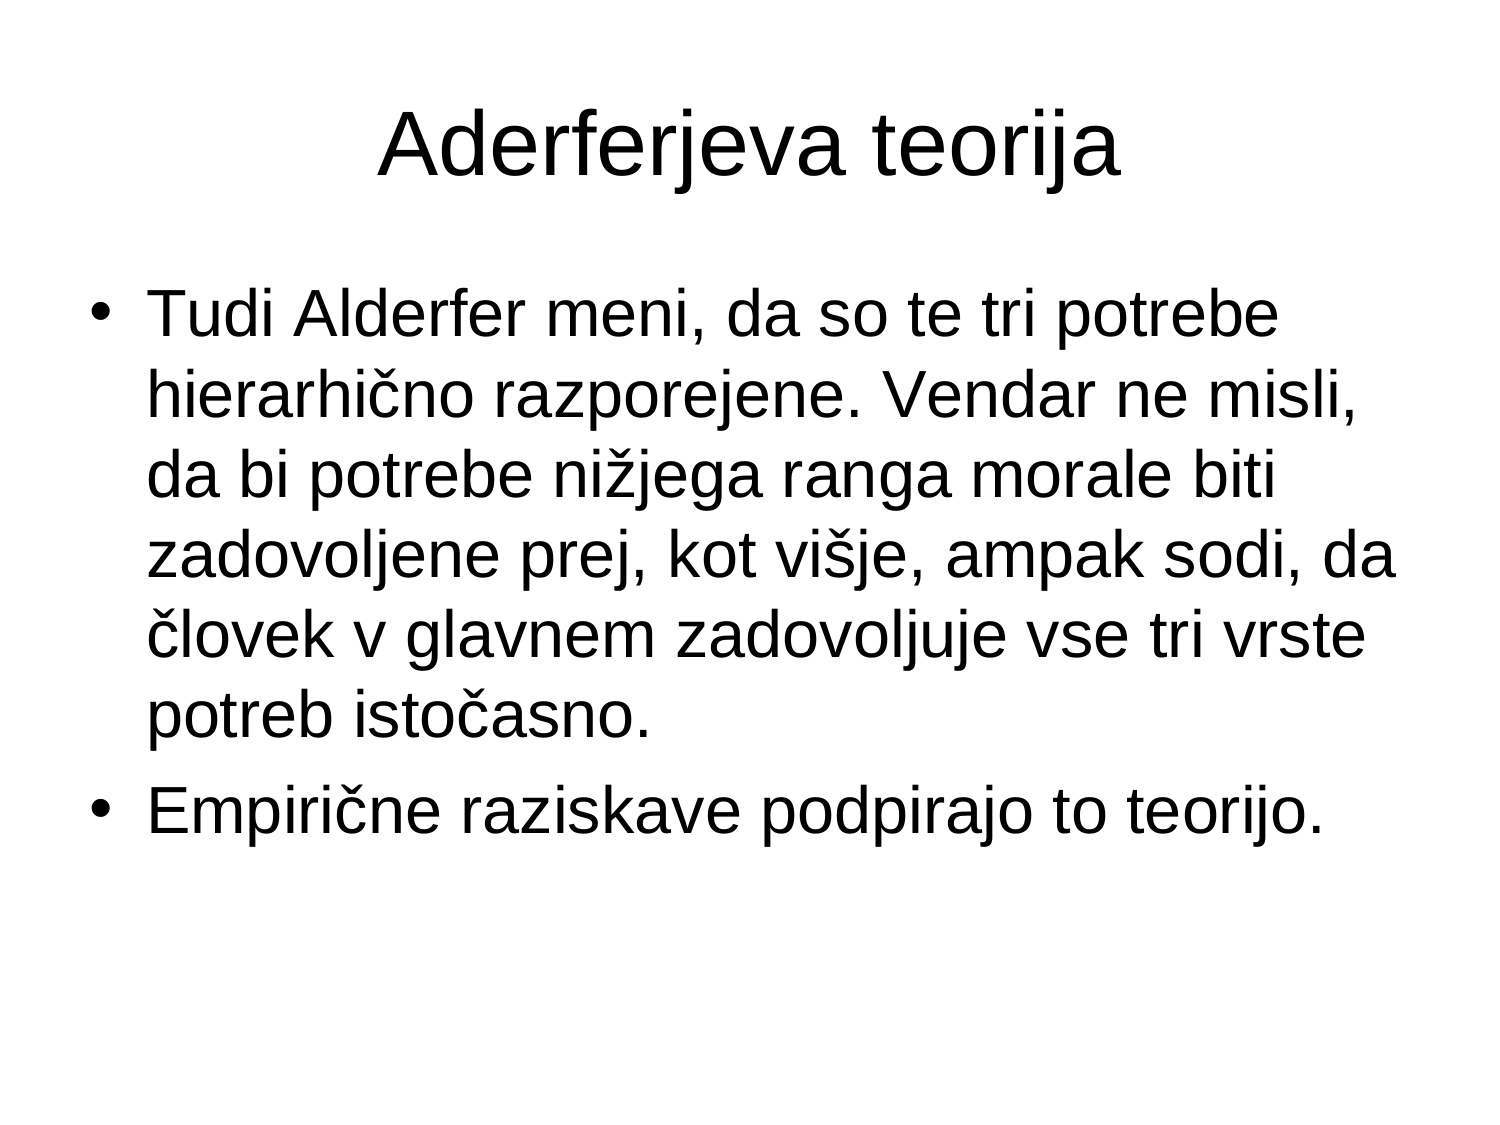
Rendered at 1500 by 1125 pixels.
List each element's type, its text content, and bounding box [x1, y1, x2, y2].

title Aderferjeva teorija [75, 45, 1426, 233]
list Tudi Alderfer meni, da so te tri potrebe hierarhično razporejene. Vendar ne misli, da bi potrebe nižjega ranga morale biti zadovoljene prej, kot višje, ampak sodi, da človek v glavnem zadovoljuje vse tri vrste potreb istočasno. Empirične raziskave podpirajo to teorijo. [75, 262, 1426, 1006]
